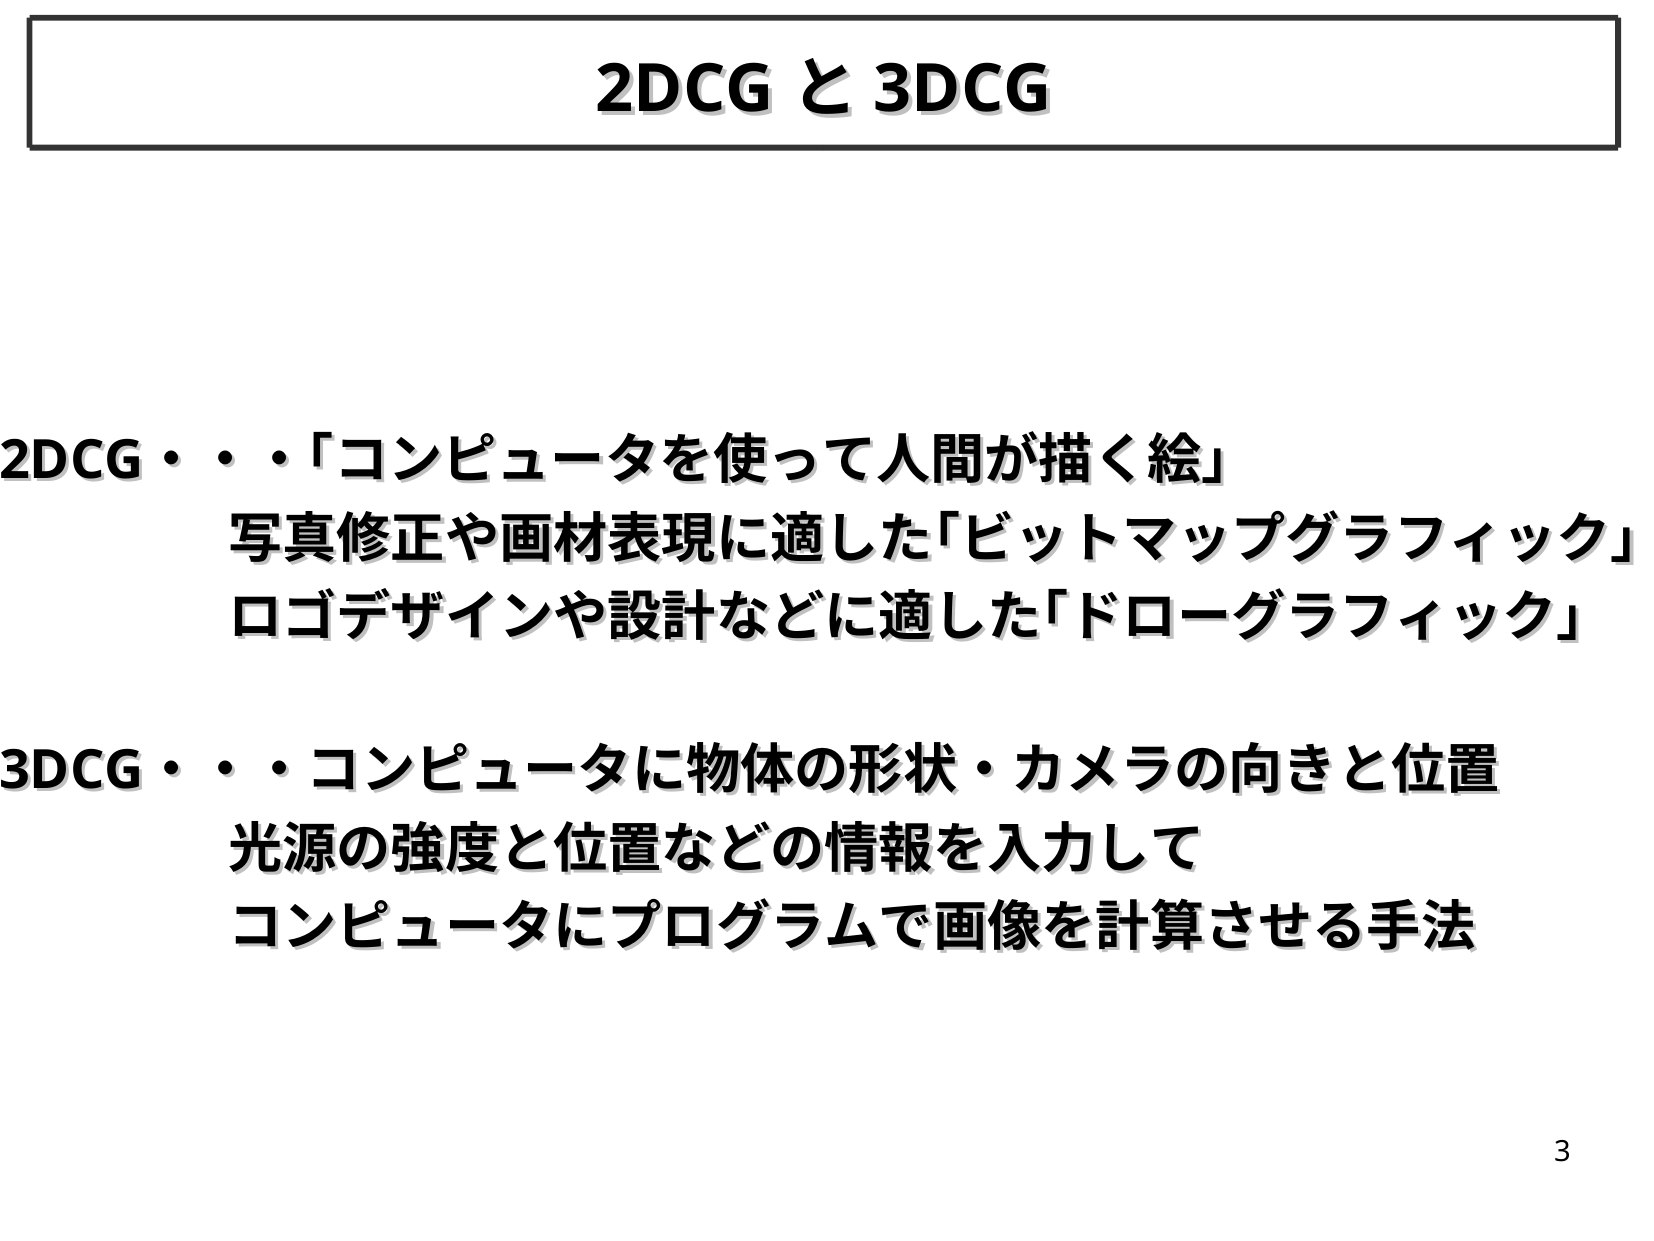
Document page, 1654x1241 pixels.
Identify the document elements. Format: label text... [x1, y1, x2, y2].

text_box 2DCG・・・｢コンピュータを使って人間が描く絵｣ 写真修正や画材表現に適した｢ビットマップグラフィック｣ ロゴデザインや設計などに適した｢ドローグラフィック｣ 3DCG・・・コンピュータに物体の形状・カメラの向きと位置 光源の強度と位置などの情報を入力して コンピュータにプログラムで画像を計算させる手法 [0, 407, 1654, 803]
text_box 2DCG と 3DCG [29, 17, 1619, 148]
